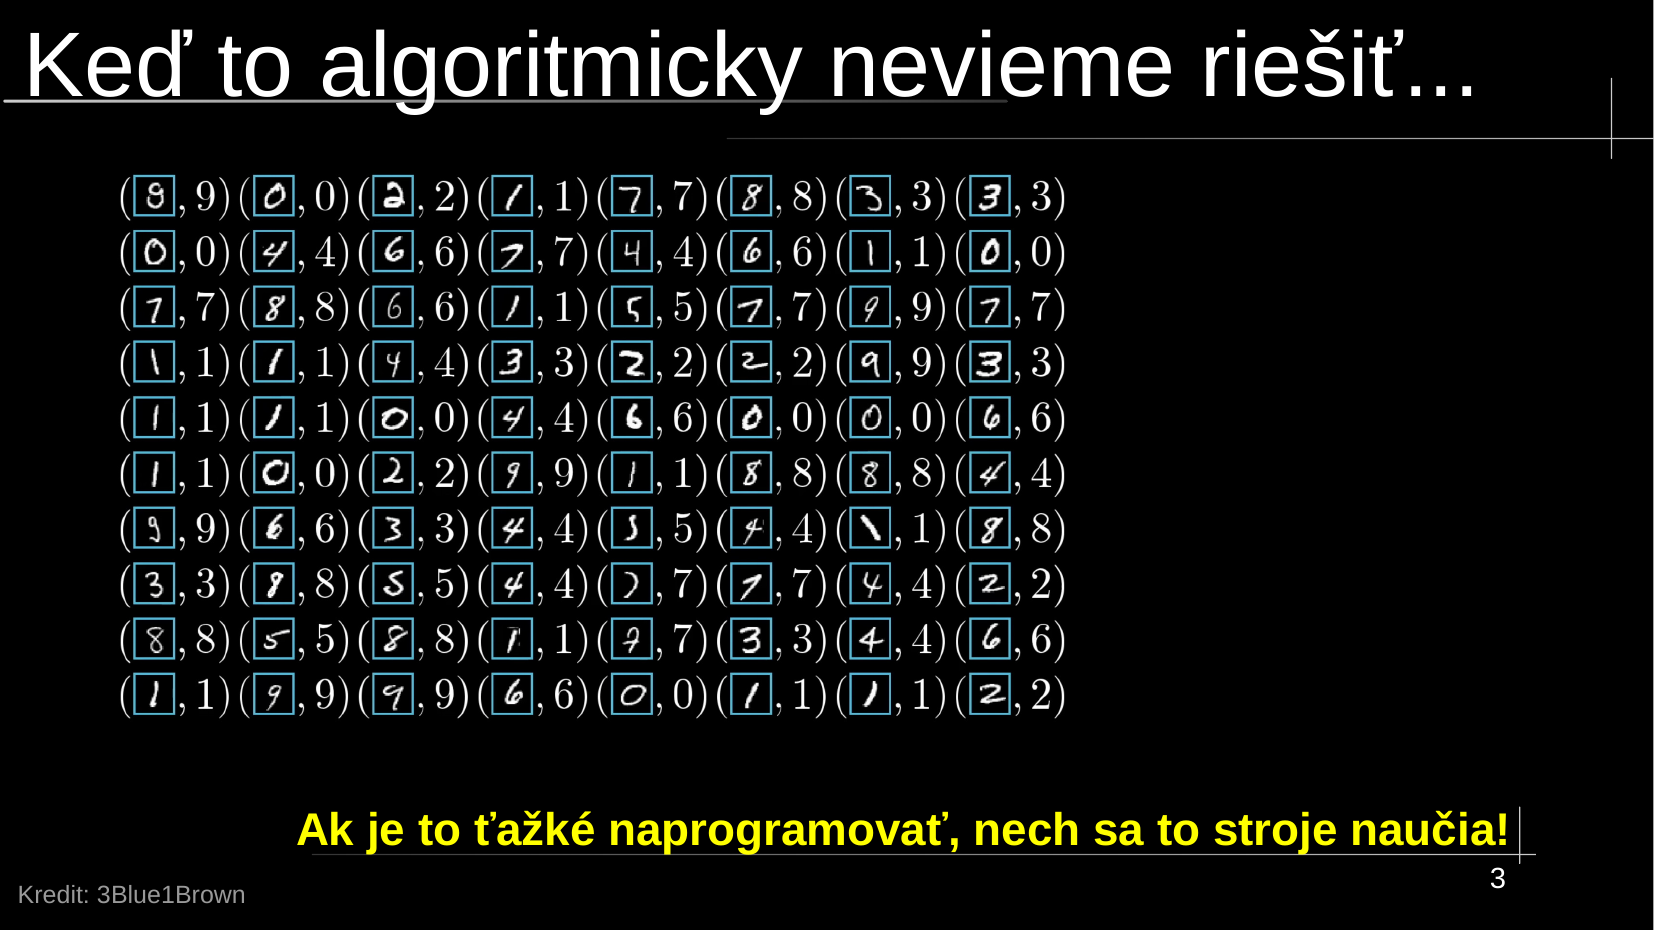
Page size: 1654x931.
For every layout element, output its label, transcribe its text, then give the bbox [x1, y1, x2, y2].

title Keď to algoritmicky nevieme riešiť... [23, 11, 1589, 119]
picture [59, 142, 1123, 750]
title Ak je to ťažké naprogramovať, nech sa to stroje naučia! [295, 797, 1512, 863]
title Kredit: 3Blue1Brown [17, 862, 1235, 928]
